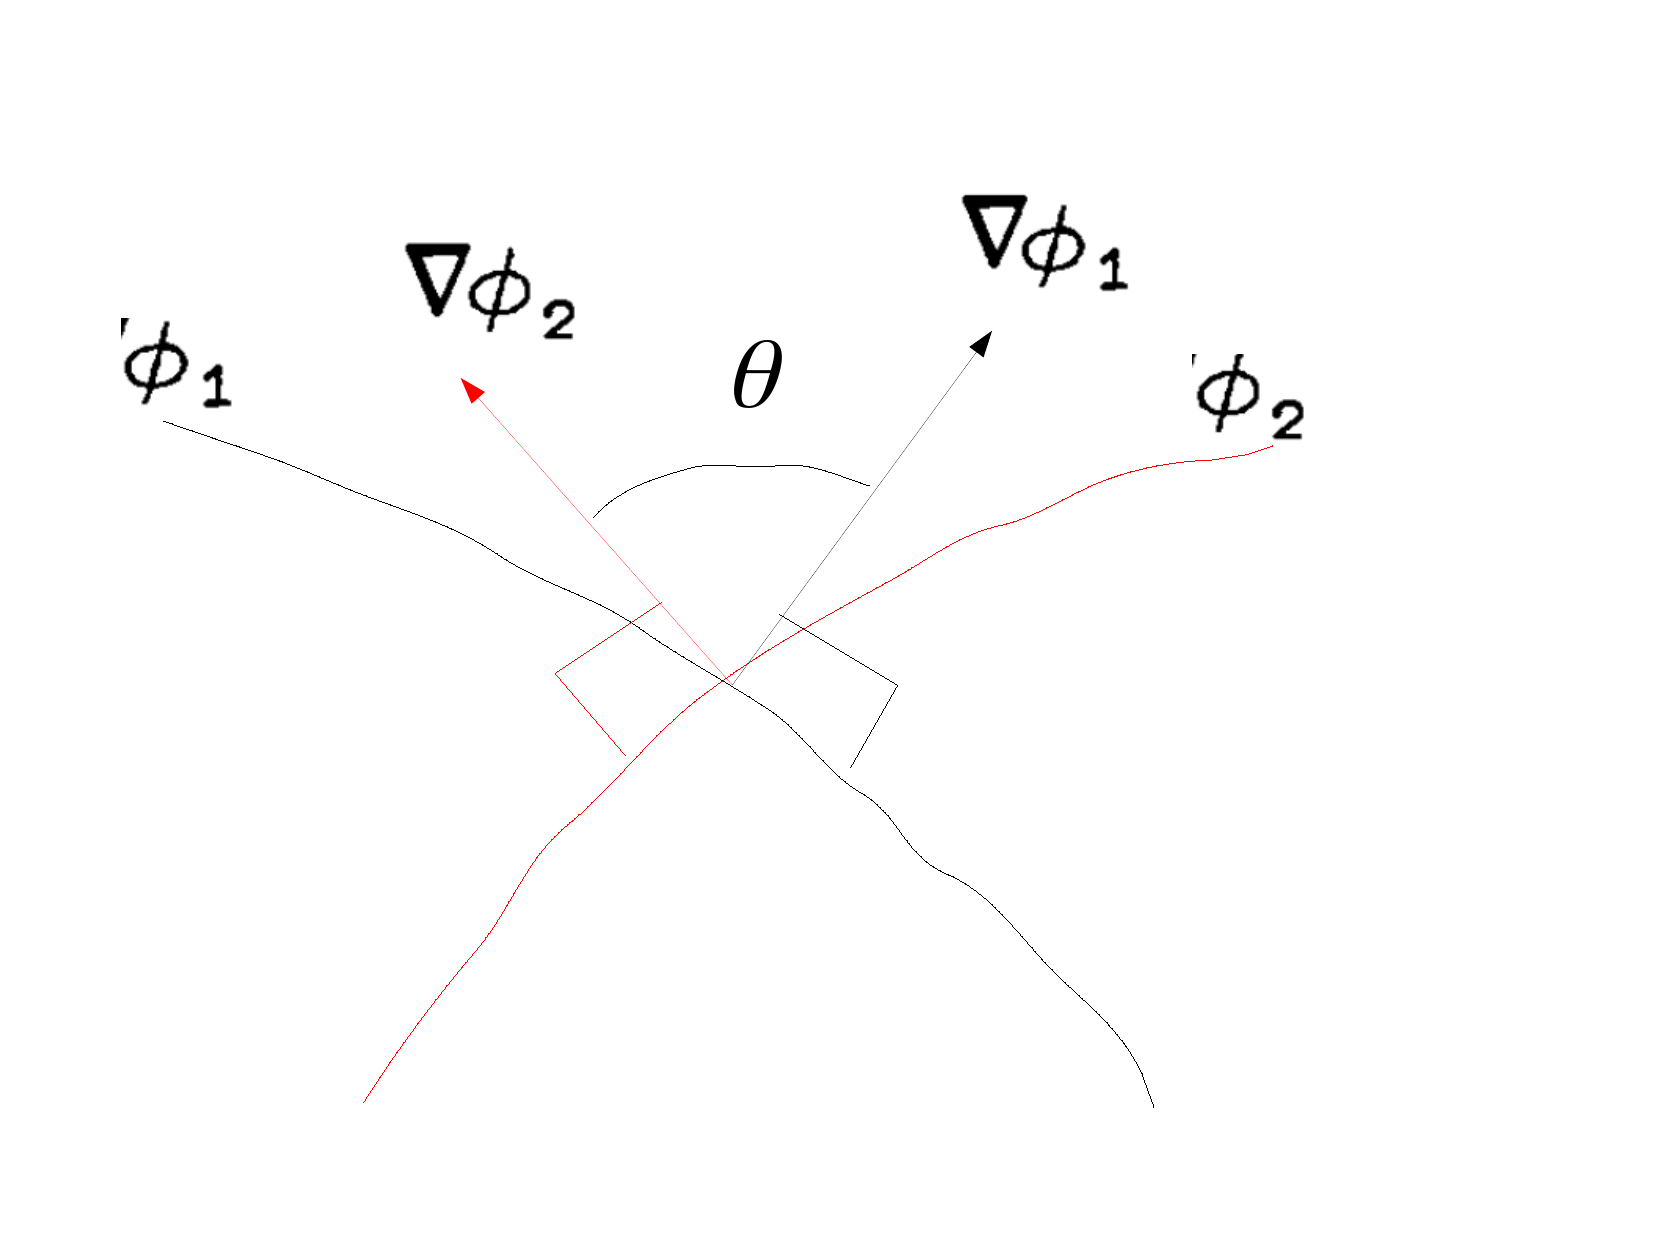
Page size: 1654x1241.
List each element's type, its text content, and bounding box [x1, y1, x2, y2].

picture [121, 318, 249, 421]
picture [943, 153, 1158, 318]
picture [1192, 354, 1318, 445]
picture [366, 224, 603, 362]
text_box q [708, 330, 851, 469]
